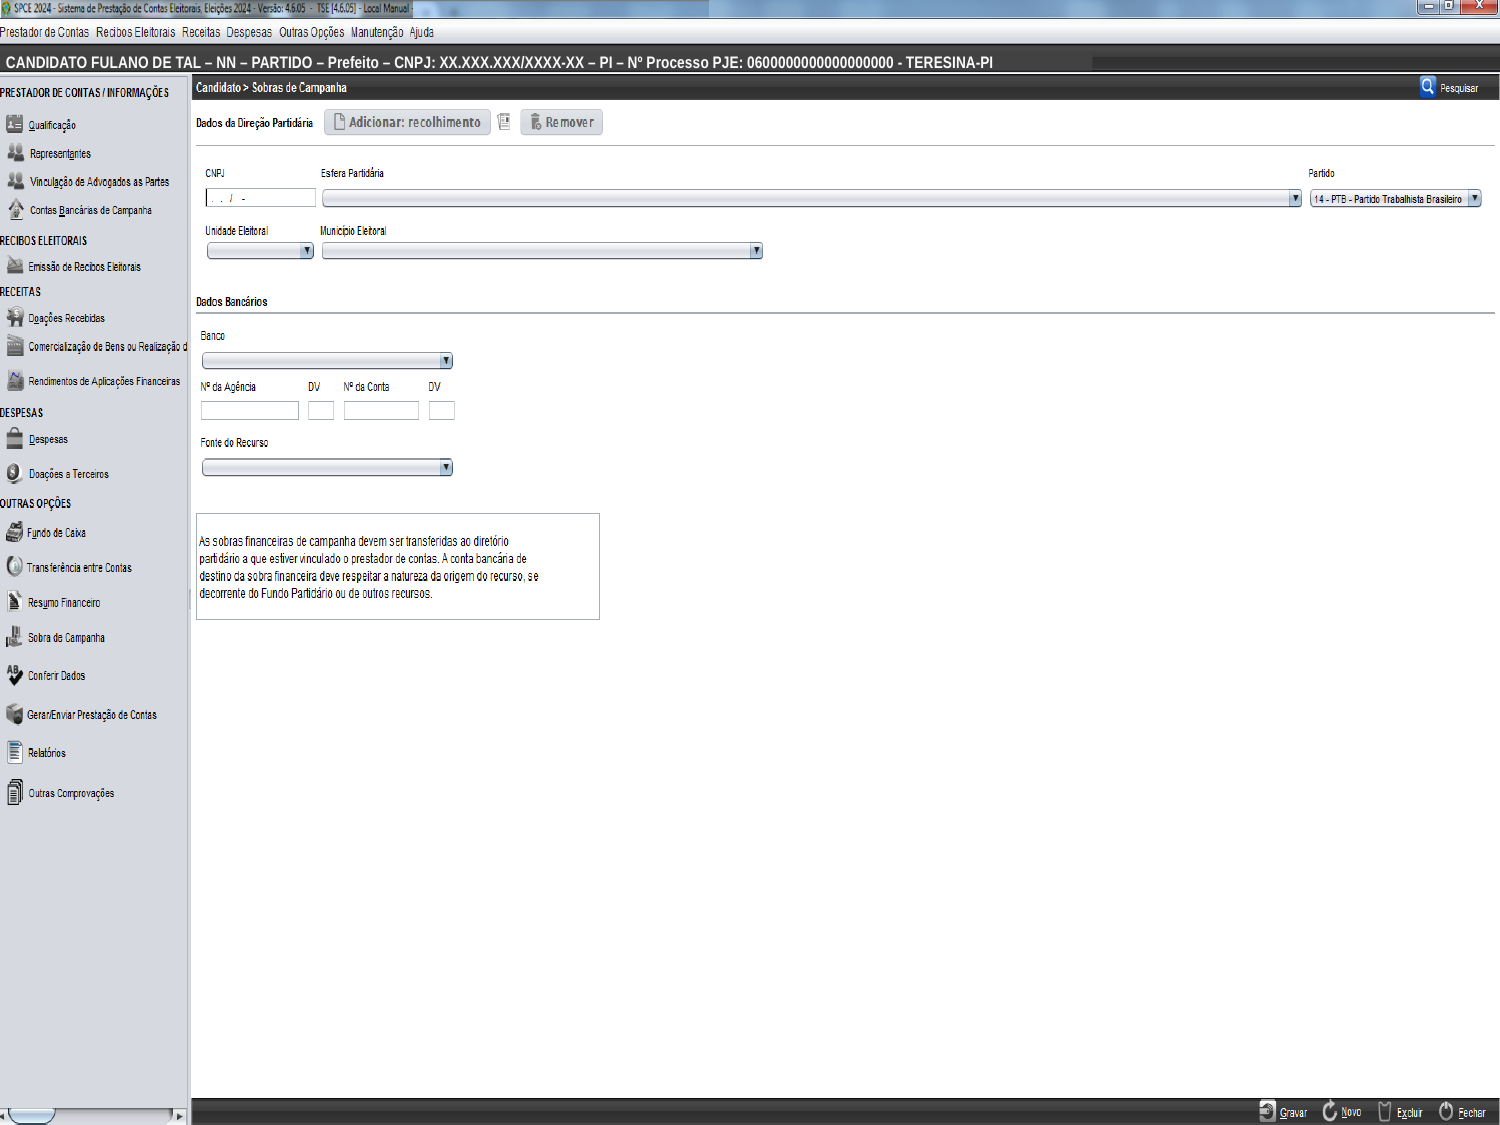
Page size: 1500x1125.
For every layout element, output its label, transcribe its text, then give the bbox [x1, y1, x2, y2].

picture [0, 0, 1500, 1125]
text_box CANDIDATO FULANO DE TAL – NN – PARTIDO – Prefeito – CNPJ: XX.XXX.XXX/XXXX-XX – PI – Nº Processo PJE: 0600000000000000000 - TERESINA-PI [0, 53, 1093, 71]
